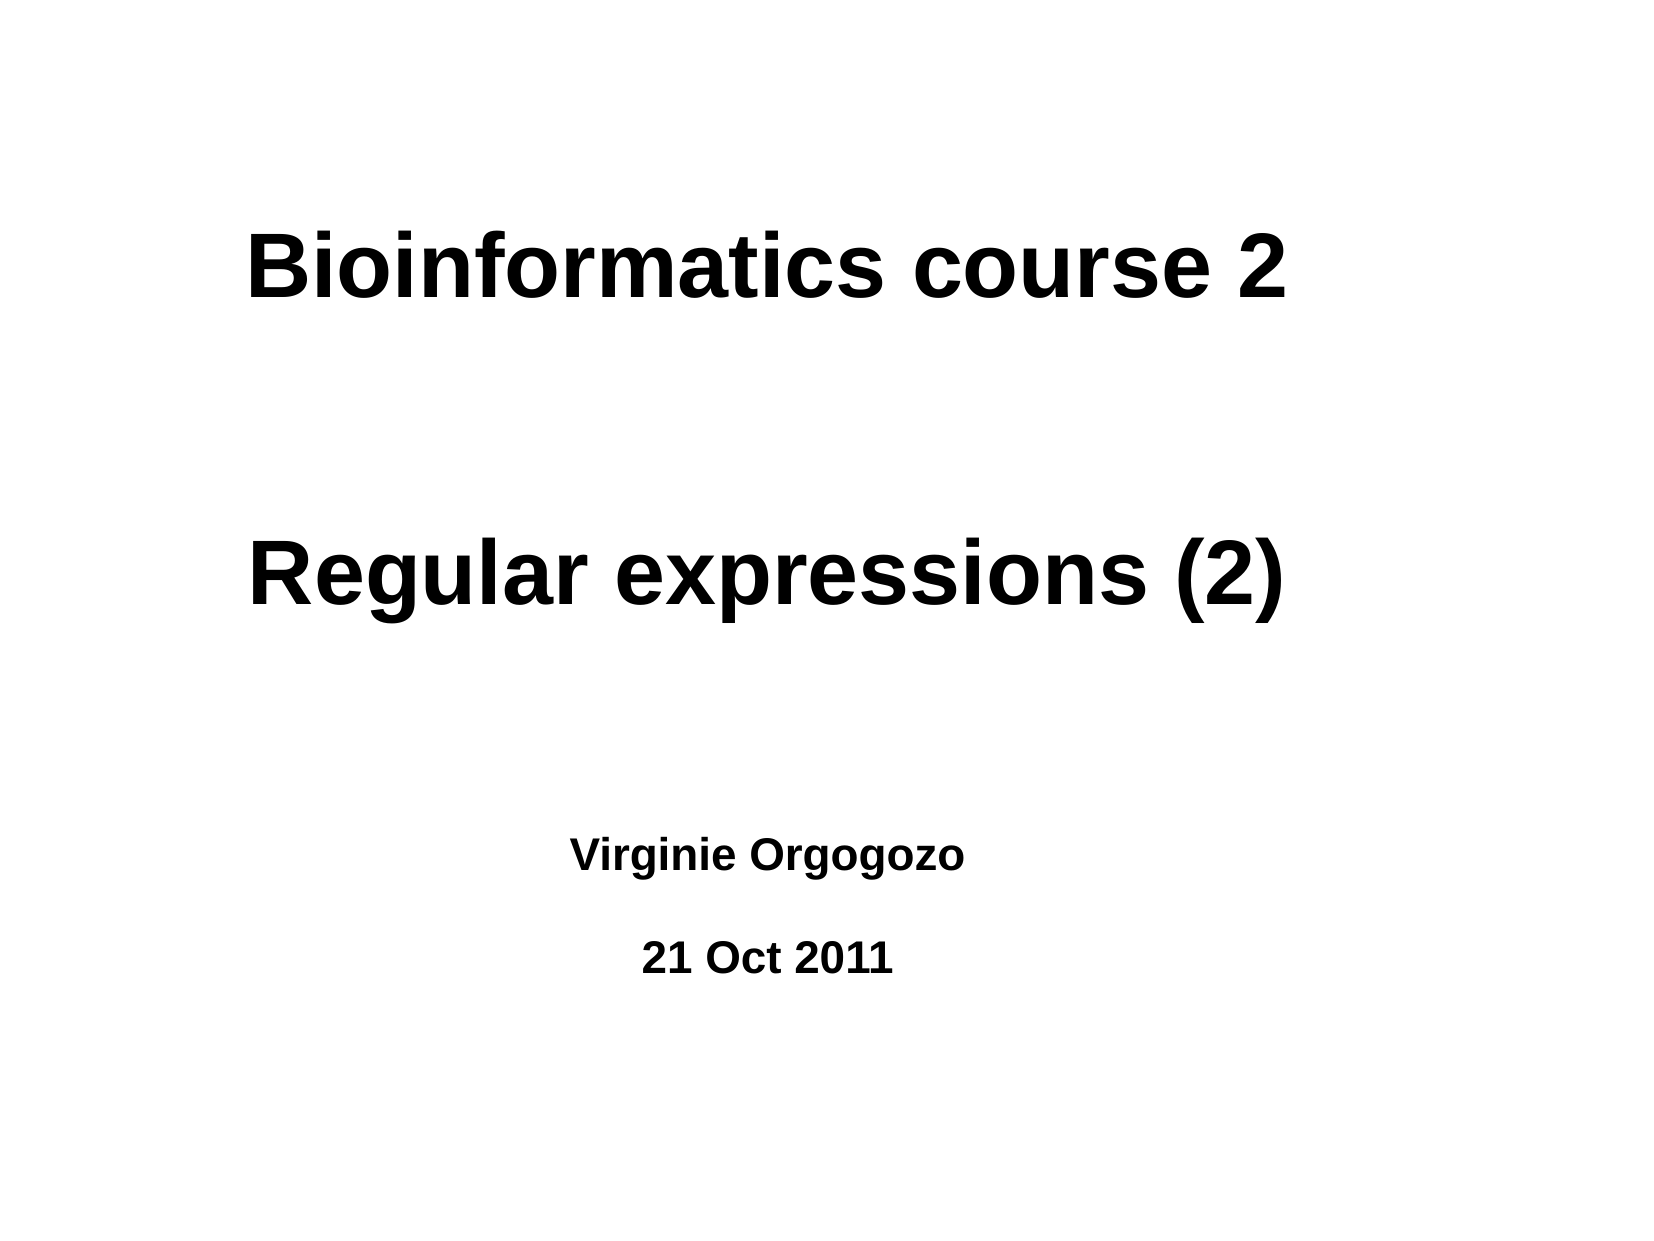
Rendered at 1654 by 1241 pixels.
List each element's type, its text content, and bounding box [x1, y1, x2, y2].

text_box Bioinformatics course 2 Regular expressions (2) Virginie Orgogozo 21 Oct 2011 [147, 206, 1388, 991]
